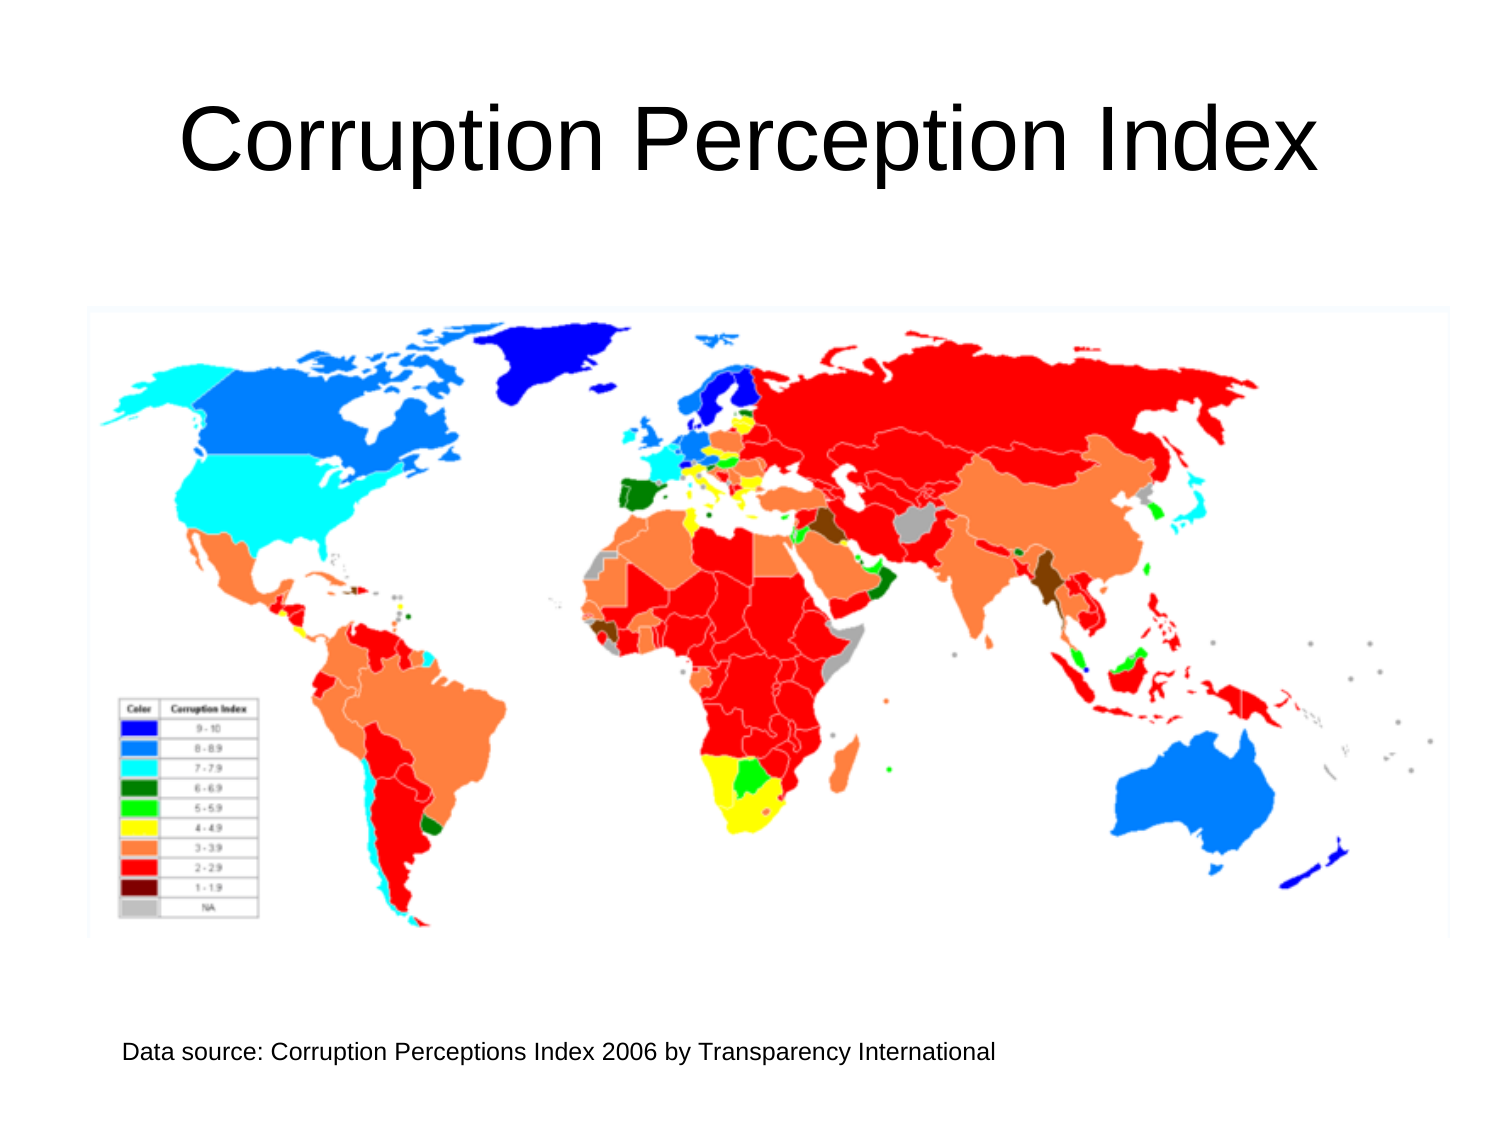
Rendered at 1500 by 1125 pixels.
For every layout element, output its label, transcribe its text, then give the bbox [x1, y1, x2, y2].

picture [87, 306, 1450, 938]
text_box Data source: Corruption Perceptions Index 2006 by Transparency International [107, 1030, 1014, 1074]
title Corruption Perception Index [75, 45, 1426, 233]
